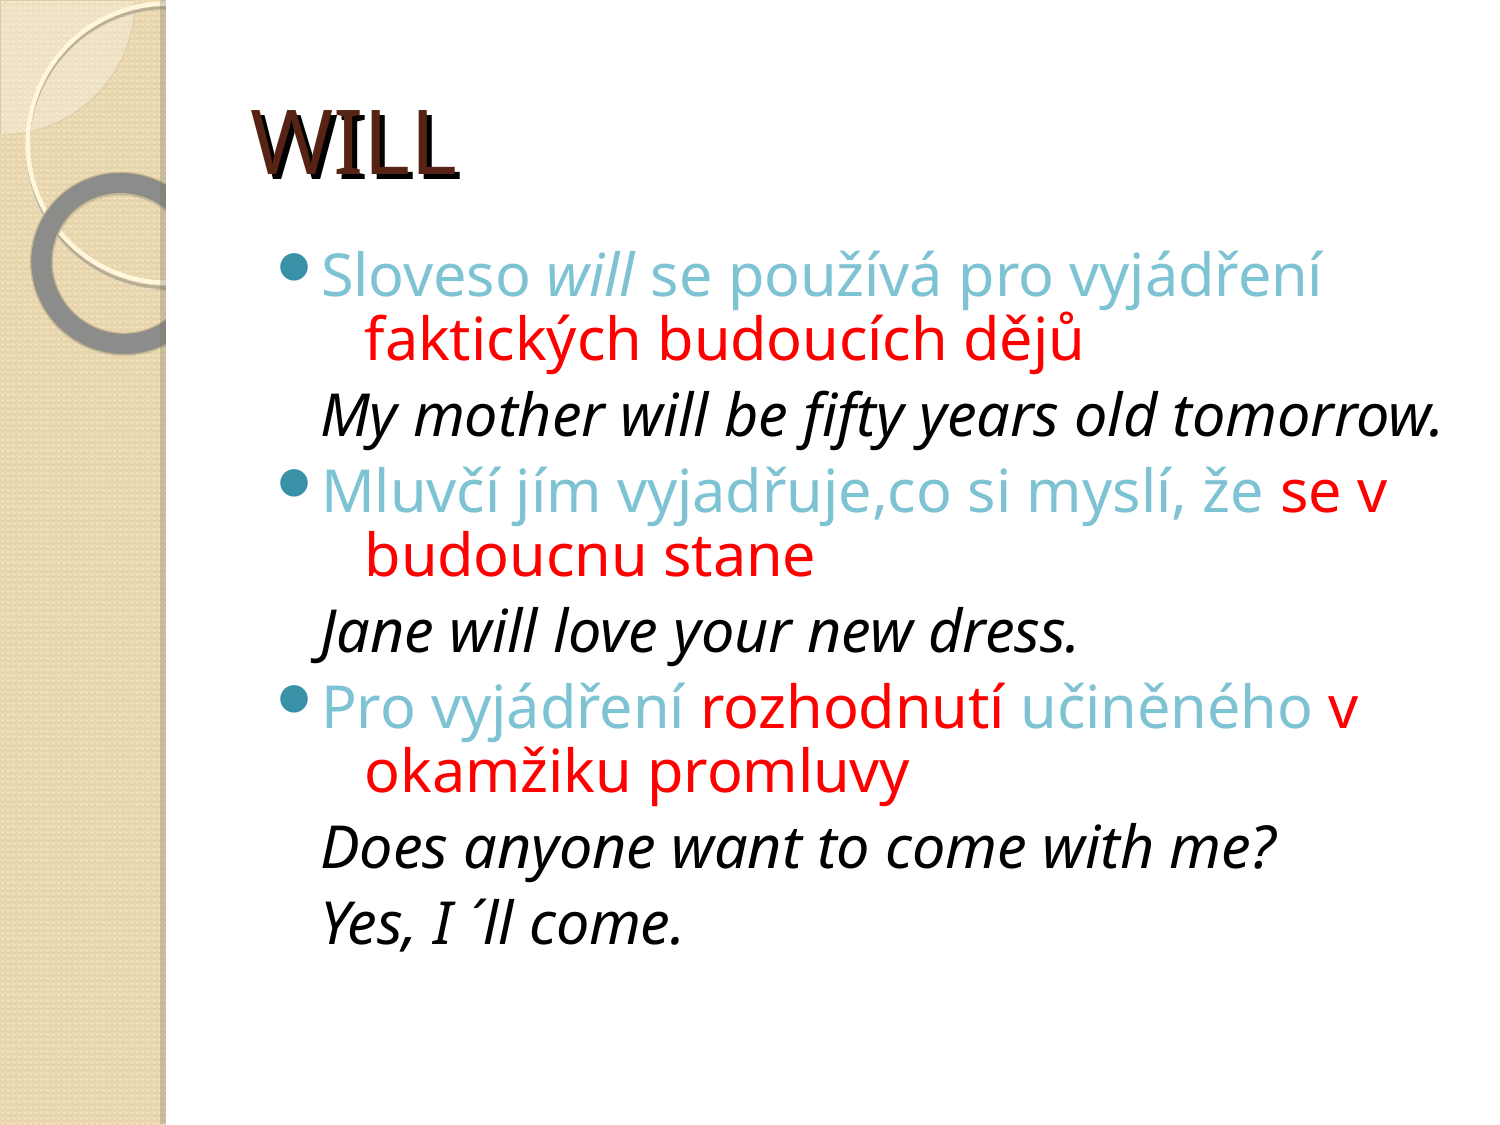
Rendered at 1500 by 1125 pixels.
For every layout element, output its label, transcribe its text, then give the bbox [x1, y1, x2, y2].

list Sloveso will se používá pro vyjádření faktických budoucích dějů My mother will be fifty years old tomorrow. Mluvčí jím vyjadřuje,co si myslí, že se v budoucnu stane Jane will love your new dress. Pro vyjádření rozhodnutí učiněného v okamžiku promluvy Does anyone want to come with me? Yes, I ´ll come. [235, 237, 1466, 1026]
title WILL [235, 45, 1466, 233]
